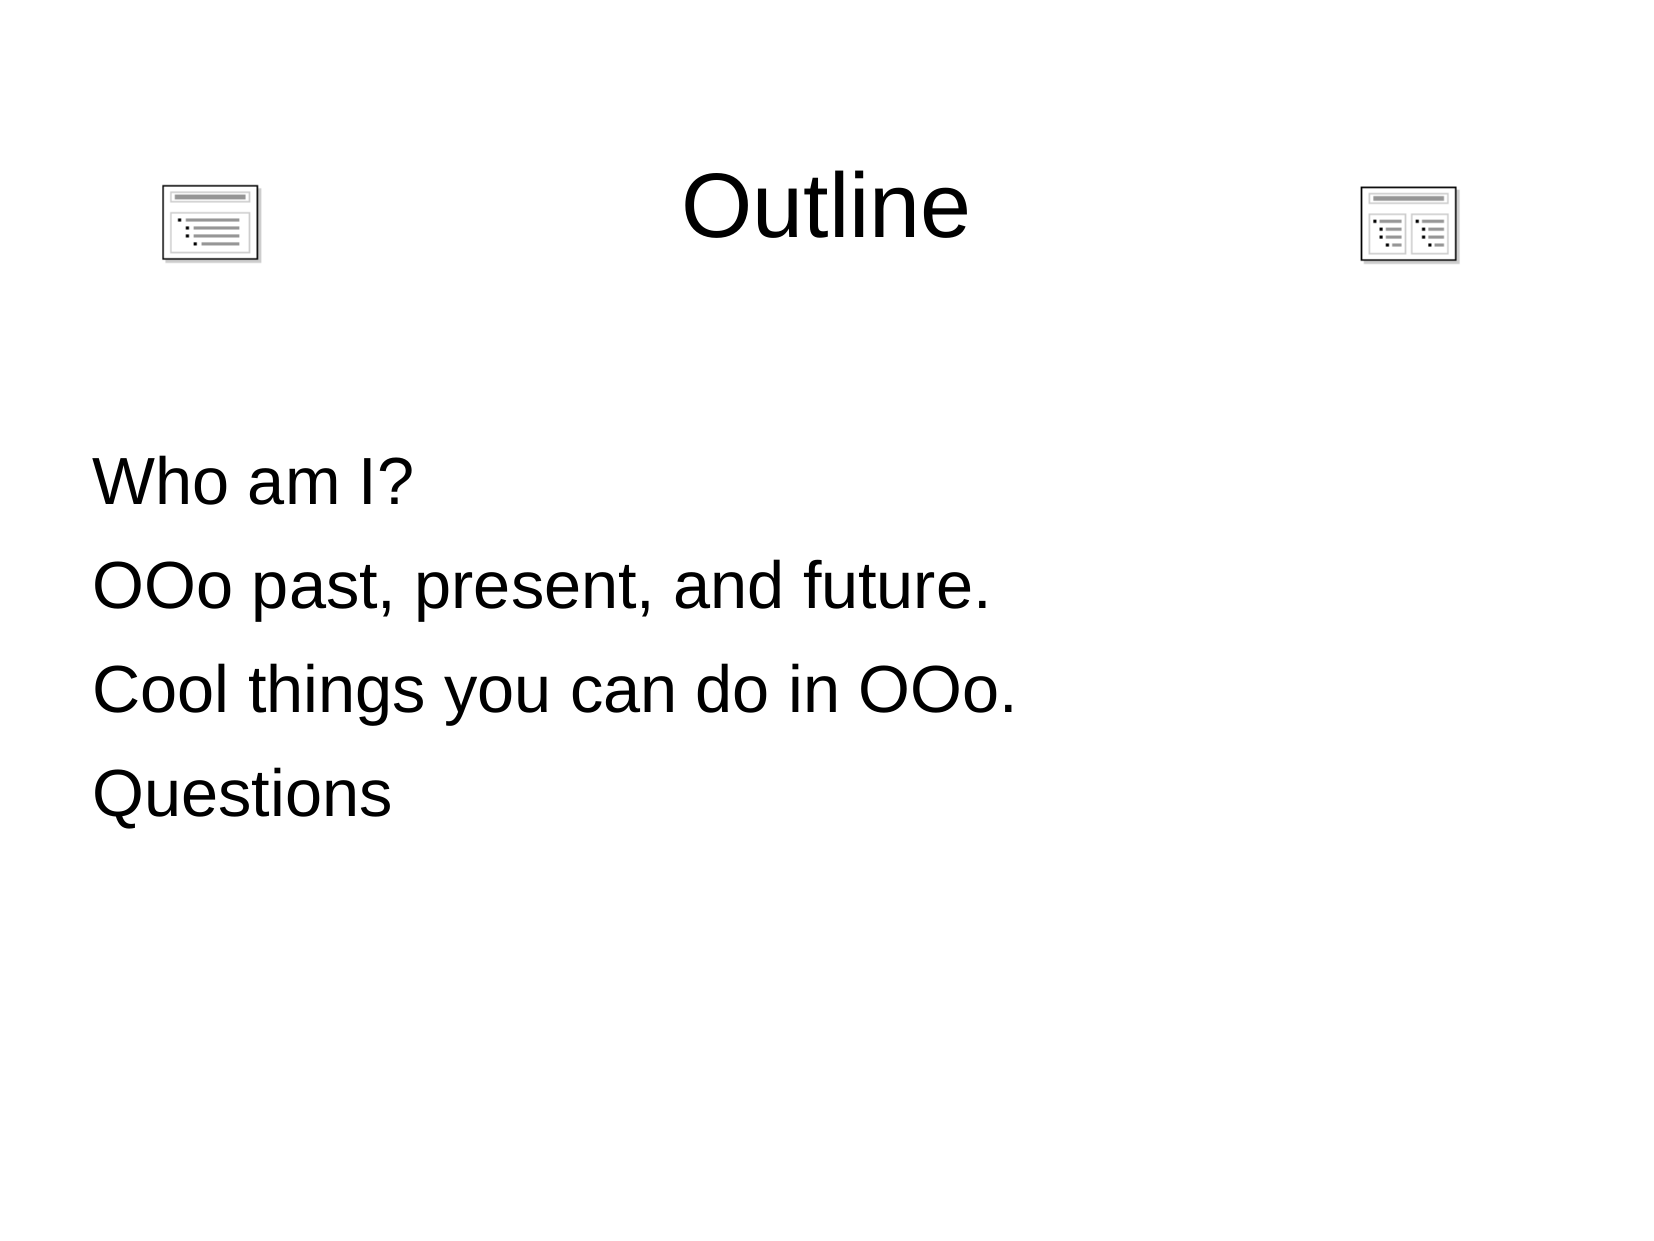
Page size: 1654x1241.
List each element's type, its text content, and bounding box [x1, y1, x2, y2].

list Who am I? OOo past, present, and future. Cool things you can do in OOo. Questions [75, 443, 1564, 1088]
picture [1350, 179, 1471, 269]
title Outline [82, 75, 1571, 338]
picture [150, 179, 271, 268]
